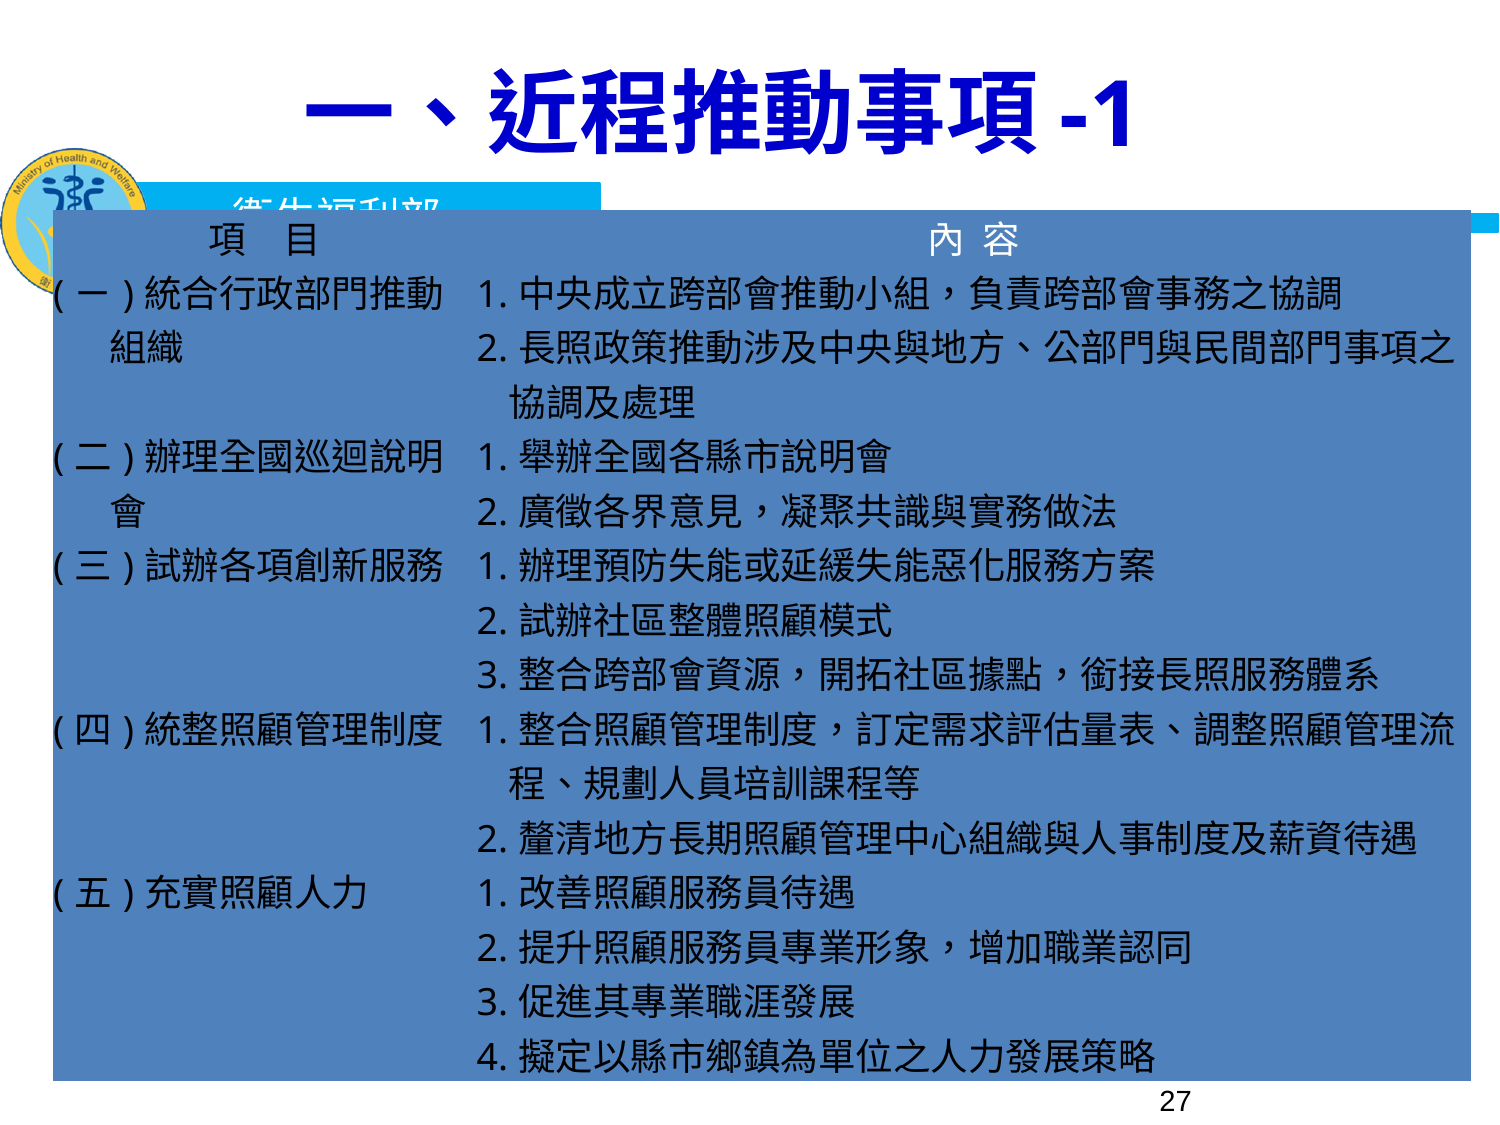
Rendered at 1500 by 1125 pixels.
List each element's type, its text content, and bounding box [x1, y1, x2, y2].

text_box 一、近程推動事項-1 [129, 43, 1317, 173]
table_header 項 目 [53, 210, 477, 264]
text_box 27 [1144, 1069, 1495, 1125]
table_cell (三)試辦各項創新服務 [53, 536, 477, 700]
table_cell 1.辦理預防失能或延緩失能惡化服務方案 2.試辦社區整體照顧模式 3.整合跨部會資源，開拓社區據點，銜接長照服務體系 [477, 536, 1471, 700]
table_cell (ㄧ)統合行政部門推動組織 [53, 264, 477, 427]
table_cell (五)充實照顧人力 [53, 863, 477, 1081]
table_header 內 容 [477, 210, 1471, 264]
table_cell 1.改善照顧服務員待遇 2.提升照顧服務員專業形象，增加職業認同 3.促進其專業職涯發展 4.擬定以縣市鄉鎮為單位之人力發展策略 [477, 863, 1471, 1081]
table_cell (四)統整照顧管理制度 [53, 700, 477, 863]
table_cell 1.舉辦全國各縣市說明會 2.廣徵各界意見，凝聚共識與實務做法 [477, 427, 1471, 536]
table_cell 1.中央成立跨部會推動小組，負責跨部會事務之協調 2.長照政策推動涉及中央與地方、公部門與民間部門事項之協調及處理 [477, 264, 1471, 427]
table_cell 1.整合照顧管理制度，訂定需求評估量表、調整照顧管理流程、規劃人員培訓課程等 2.釐清地方長期照顧管理中心組織與人事制度及薪資待遇 [477, 700, 1471, 863]
table_cell (二)辦理全國巡迴說明會 [53, 427, 477, 536]
